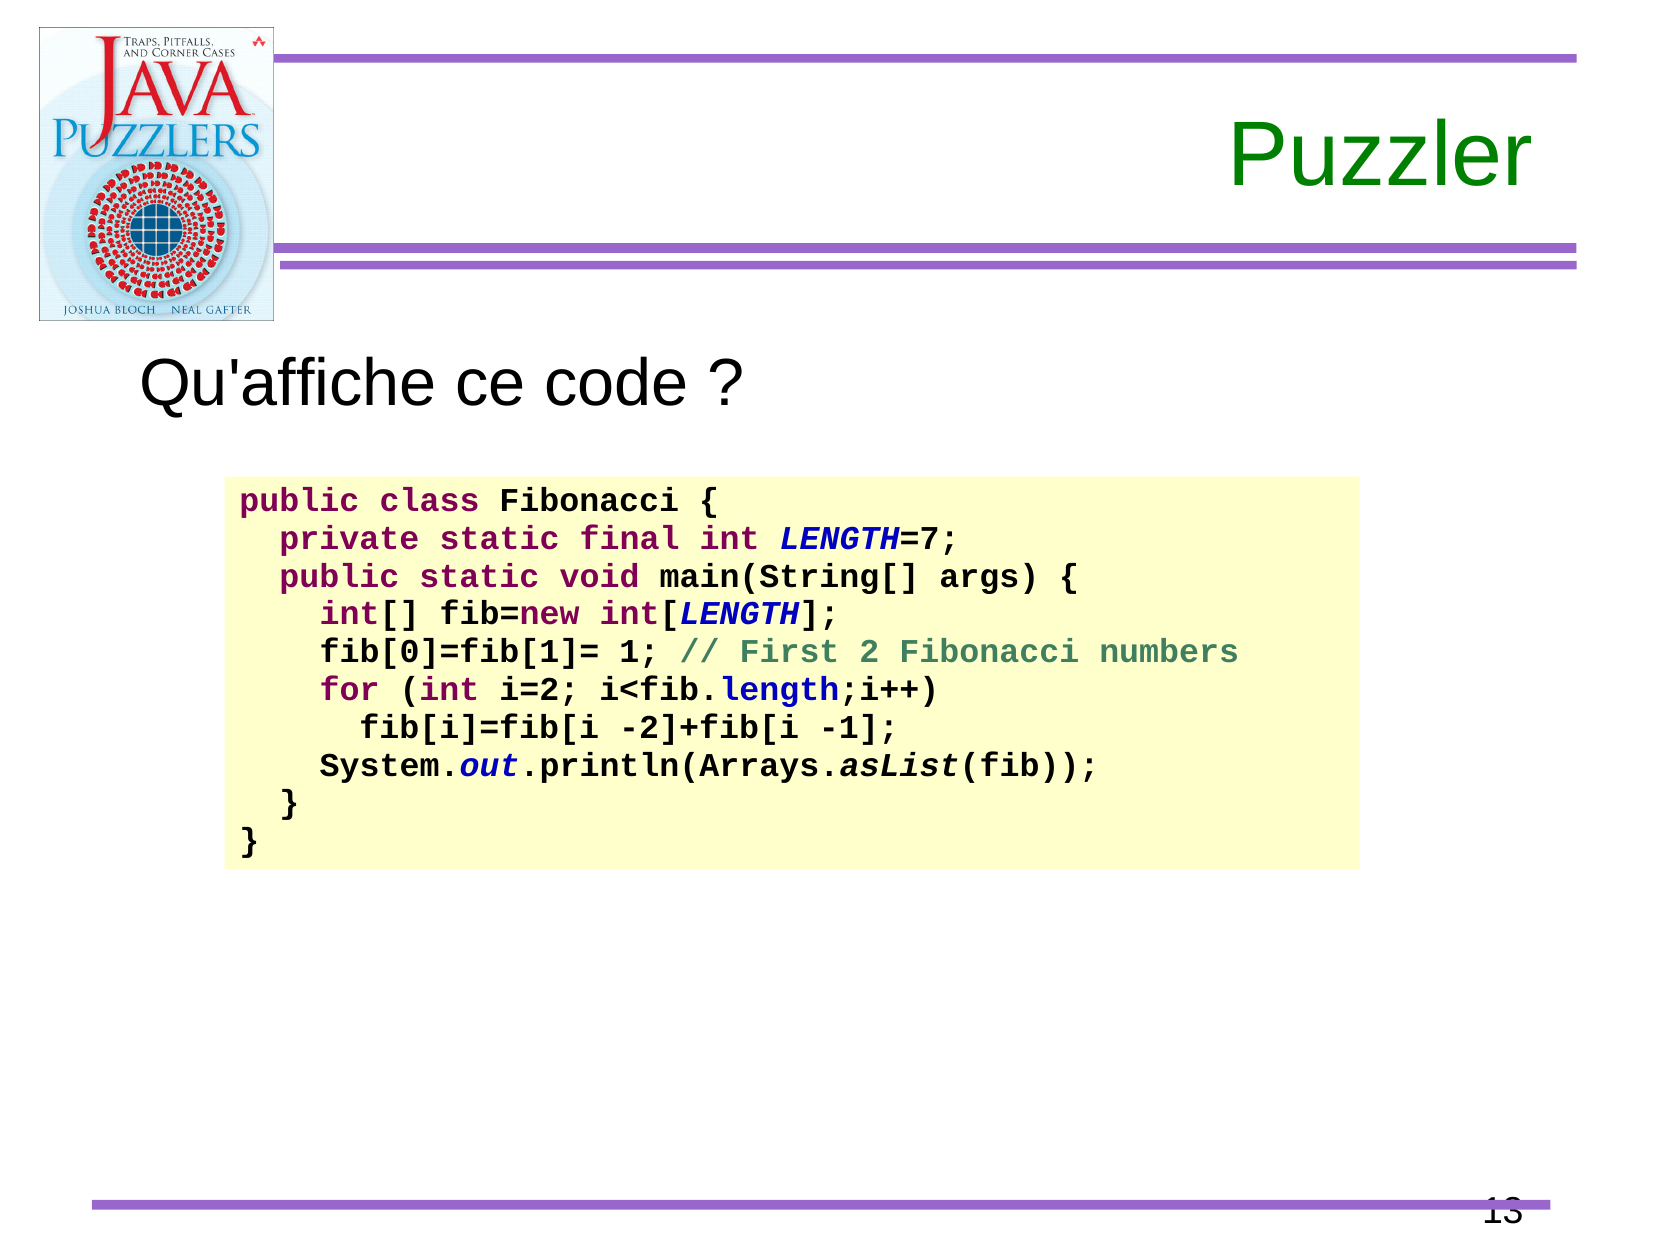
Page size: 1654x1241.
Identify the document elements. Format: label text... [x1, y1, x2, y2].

list Qu'affiche ce code ? [121, 344, 1534, 1127]
text_box public class Fibonacci { private static final int LENGTH=7; public static void main(String[] args) { int[] fib=new int[LENGTH]; fib[0]=fib[1]= 1; // First 2 Fibonacci numbers for (int i=2; i<fib.length;i++) fib[i]=fib[i -2]+fib[i -1]; System.out.println(Arrays.asList(fib)); } } [224, 476, 1360, 868]
title Puzzler [274, 49, 1534, 257]
picture [39, 27, 274, 321]
